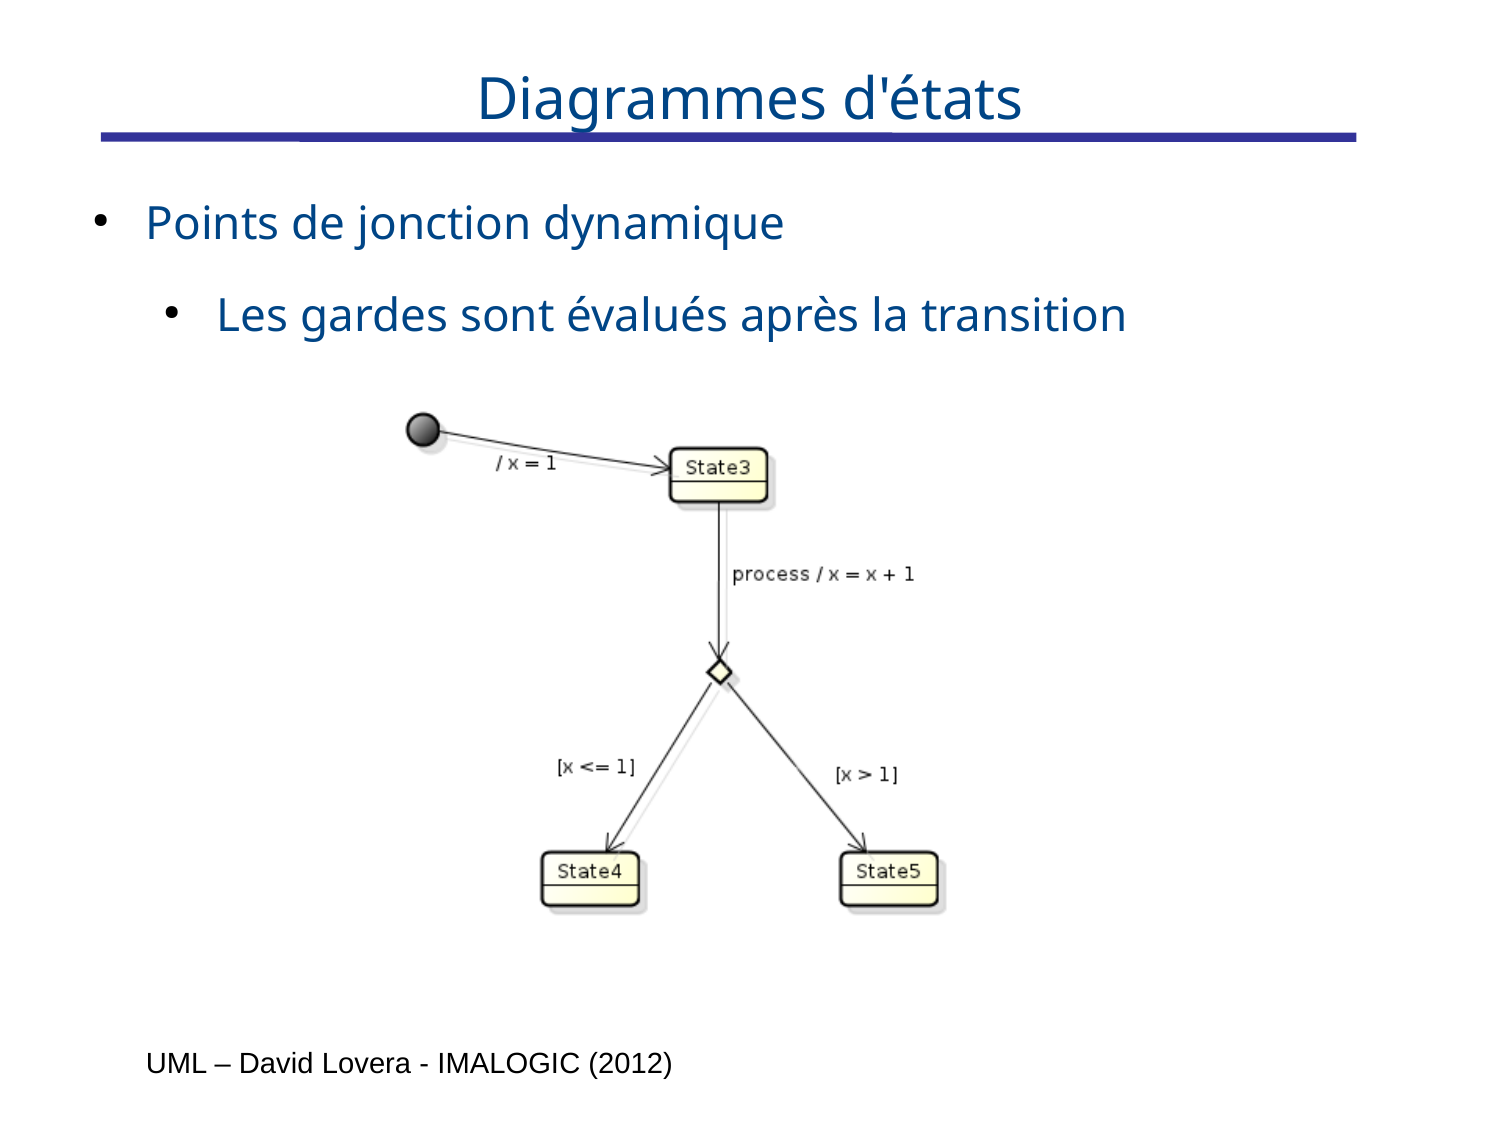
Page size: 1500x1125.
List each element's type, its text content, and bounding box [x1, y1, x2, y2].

picture [390, 401, 978, 931]
title Diagrammes d'états [74, 44, 1425, 150]
list Points de jonction dynamique Les gardes sont évalués après la transition [74, 190, 1425, 953]
list UML – David Lovera - IMALOGIC (2012) [74, 1047, 1425, 1087]
